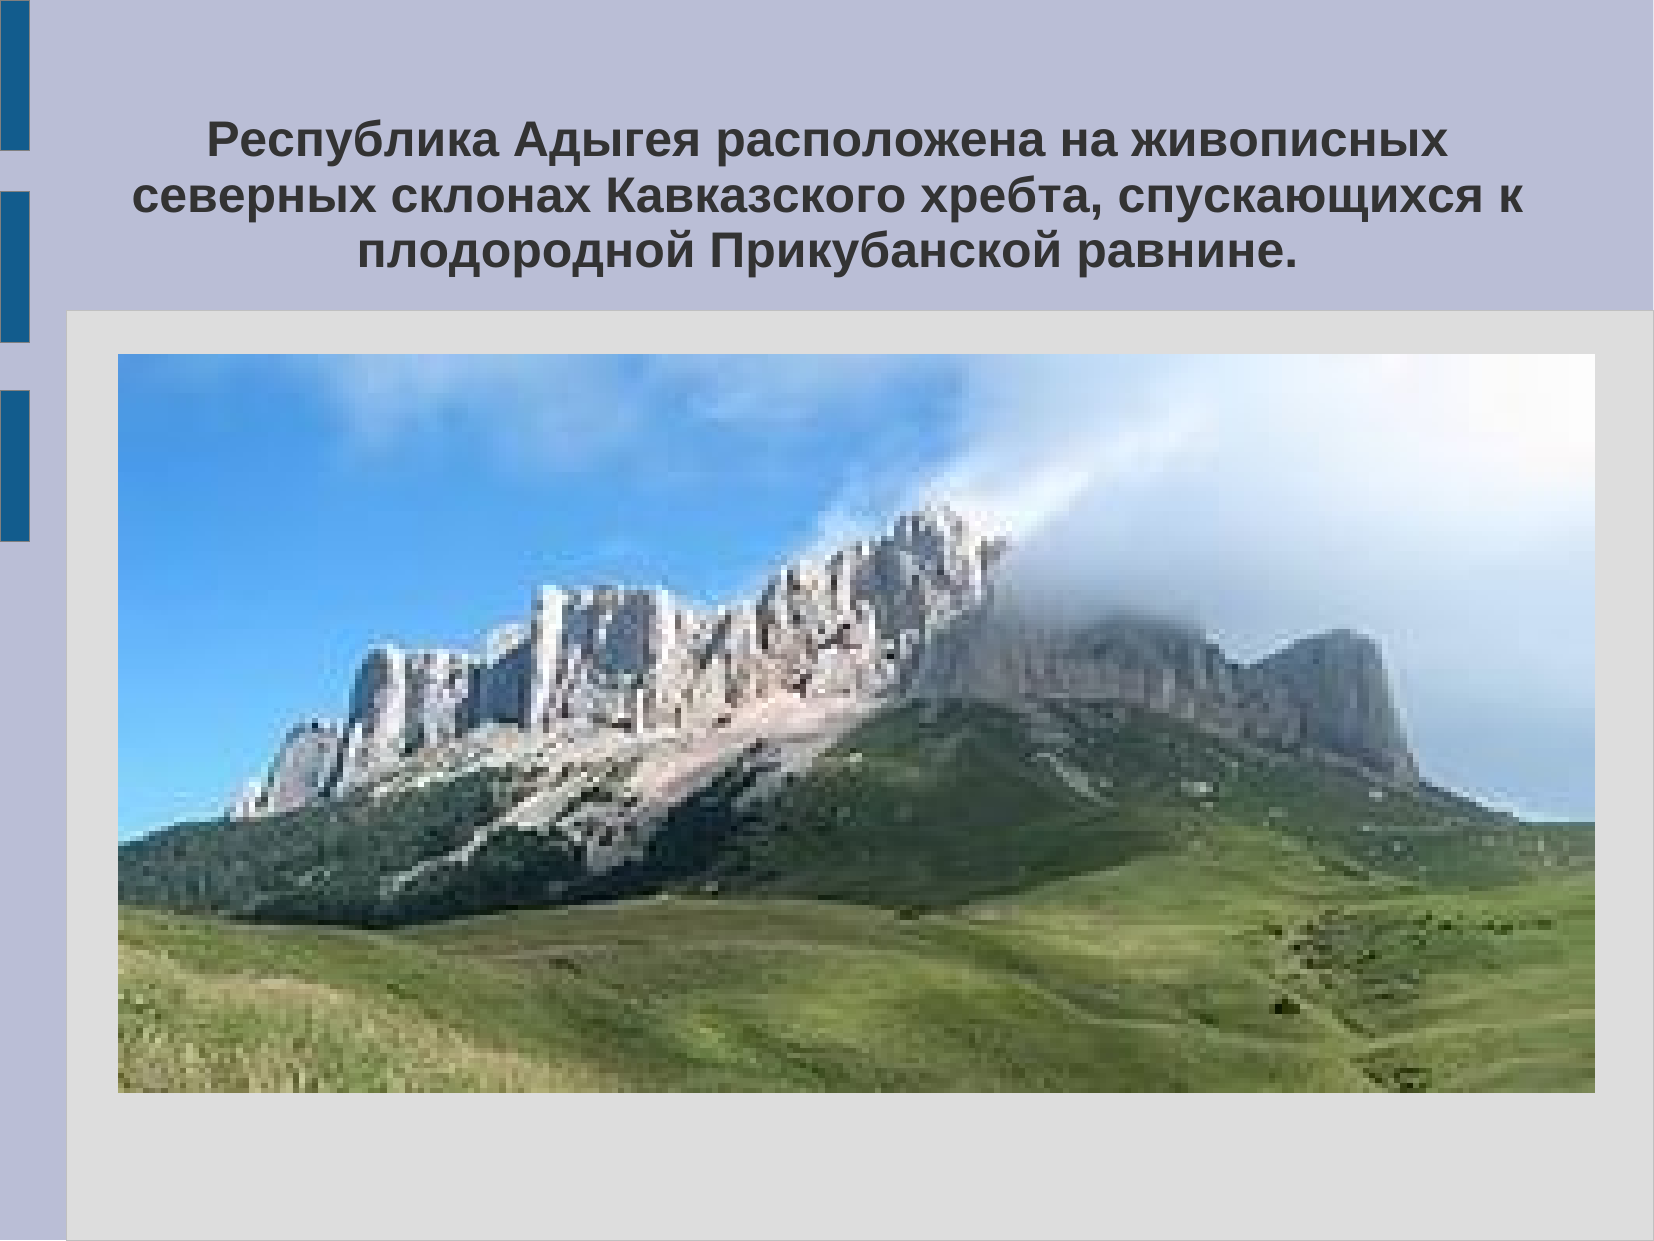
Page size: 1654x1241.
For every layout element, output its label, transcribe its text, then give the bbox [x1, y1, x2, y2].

picture [118, 354, 1595, 1093]
title Республика Адыгея расположена на живописных северных склонах Кавказского хребта, спускающихся к плодородной Прикубанской равнине. [121, 91, 1534, 299]
